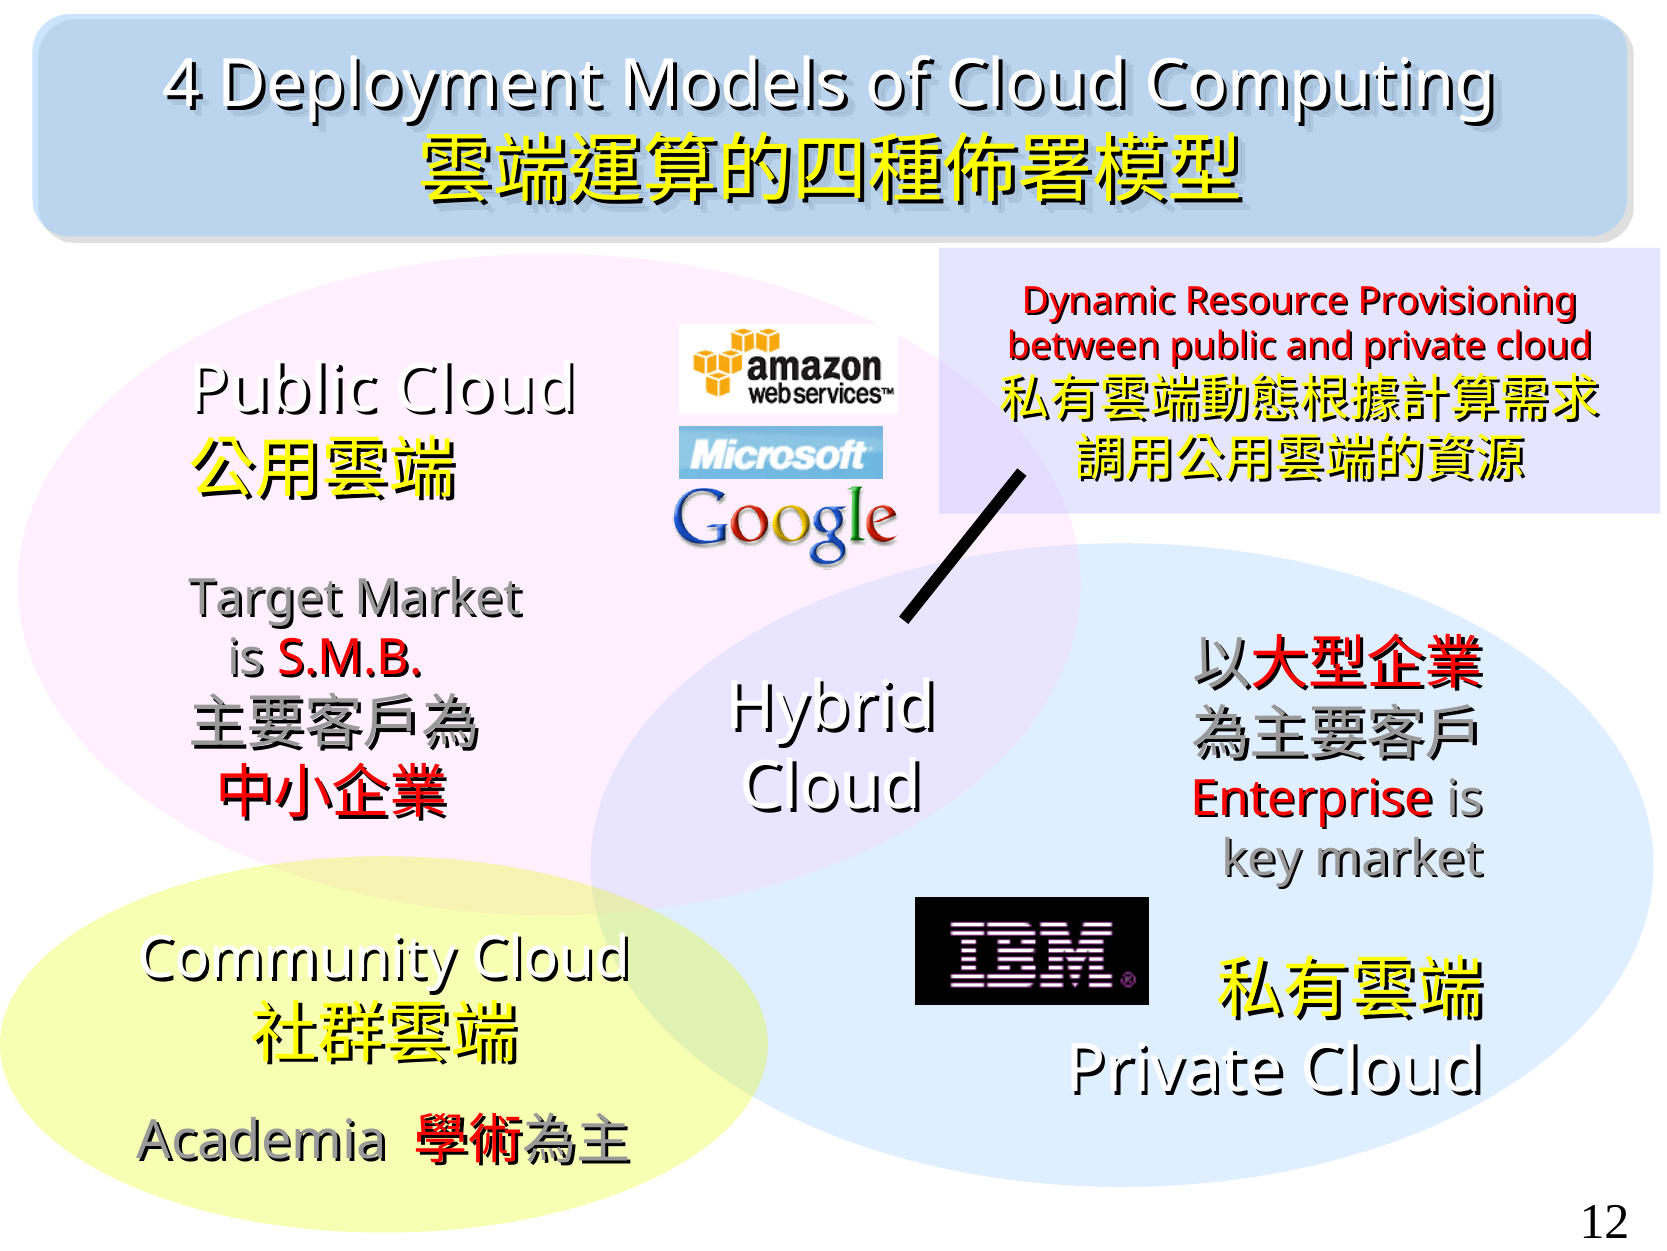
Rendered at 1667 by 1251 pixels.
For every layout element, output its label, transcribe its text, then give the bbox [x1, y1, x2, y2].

text_box Community Cloud 社群雲端 Academia 學術為主 [0, 856, 768, 1233]
text_box 以大型企業 為主要客戶 Enterprise is key market 私有雲端 Private Cloud [653, 543, 1654, 1188]
picture [679, 324, 898, 414]
text_box Dynamic Resource Provisioning between public and private cloud 私有雲端動態根據計算需求 調用公用雲端的資源 [938, 247, 1661, 514]
picture [667, 484, 904, 571]
text_box Public Cloud 公用雲端 Target Market is S.M.B. 主要客戶為 中小企業 [17, 253, 1081, 909]
text_box 4 Deployment Models of Cloud Computing 雲端運算的四種佈署模型 [32, 14, 1628, 237]
text_box Hybrid Cloud [569, 654, 1093, 830]
picture [915, 897, 1149, 1005]
picture [679, 426, 883, 479]
